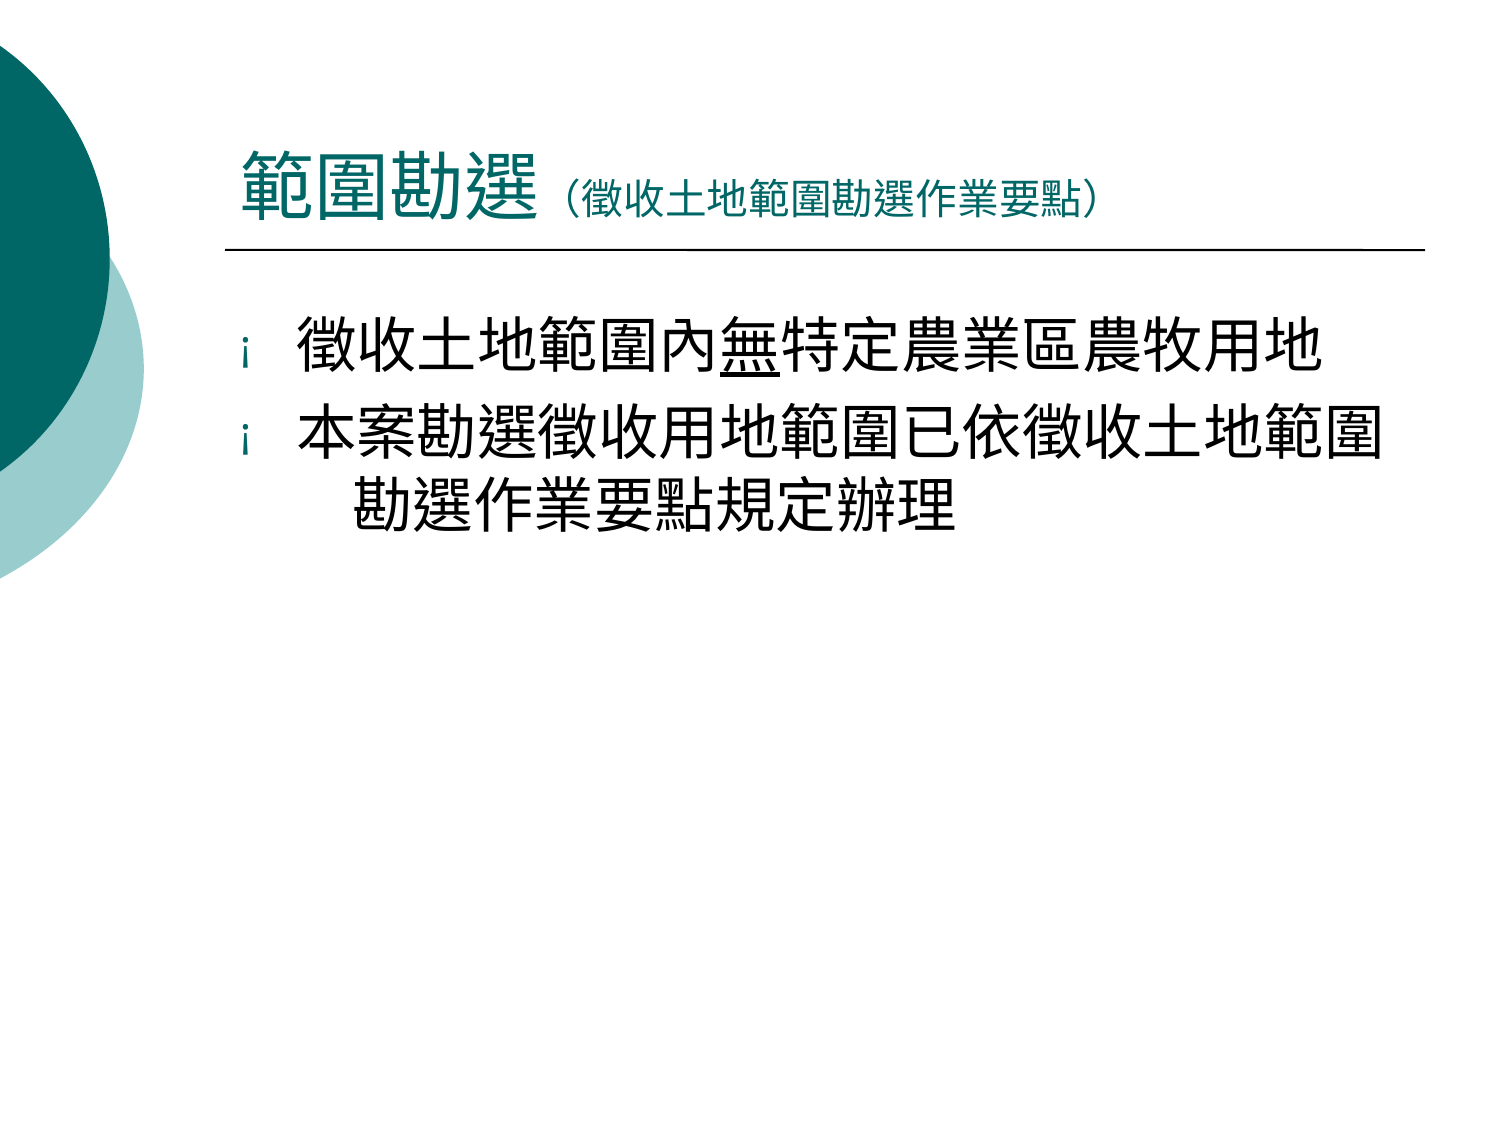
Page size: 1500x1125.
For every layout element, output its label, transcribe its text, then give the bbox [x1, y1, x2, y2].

list 徵收土地範圍內無特定農業區農牧用地 本案勘選徵收用地範圍已依徵收土地範圍勘選作業要點規定辦理 [224, 299, 1425, 975]
title 範圍勘選（徵收土地範圍勘選作業要點） [224, 49, 1425, 237]
